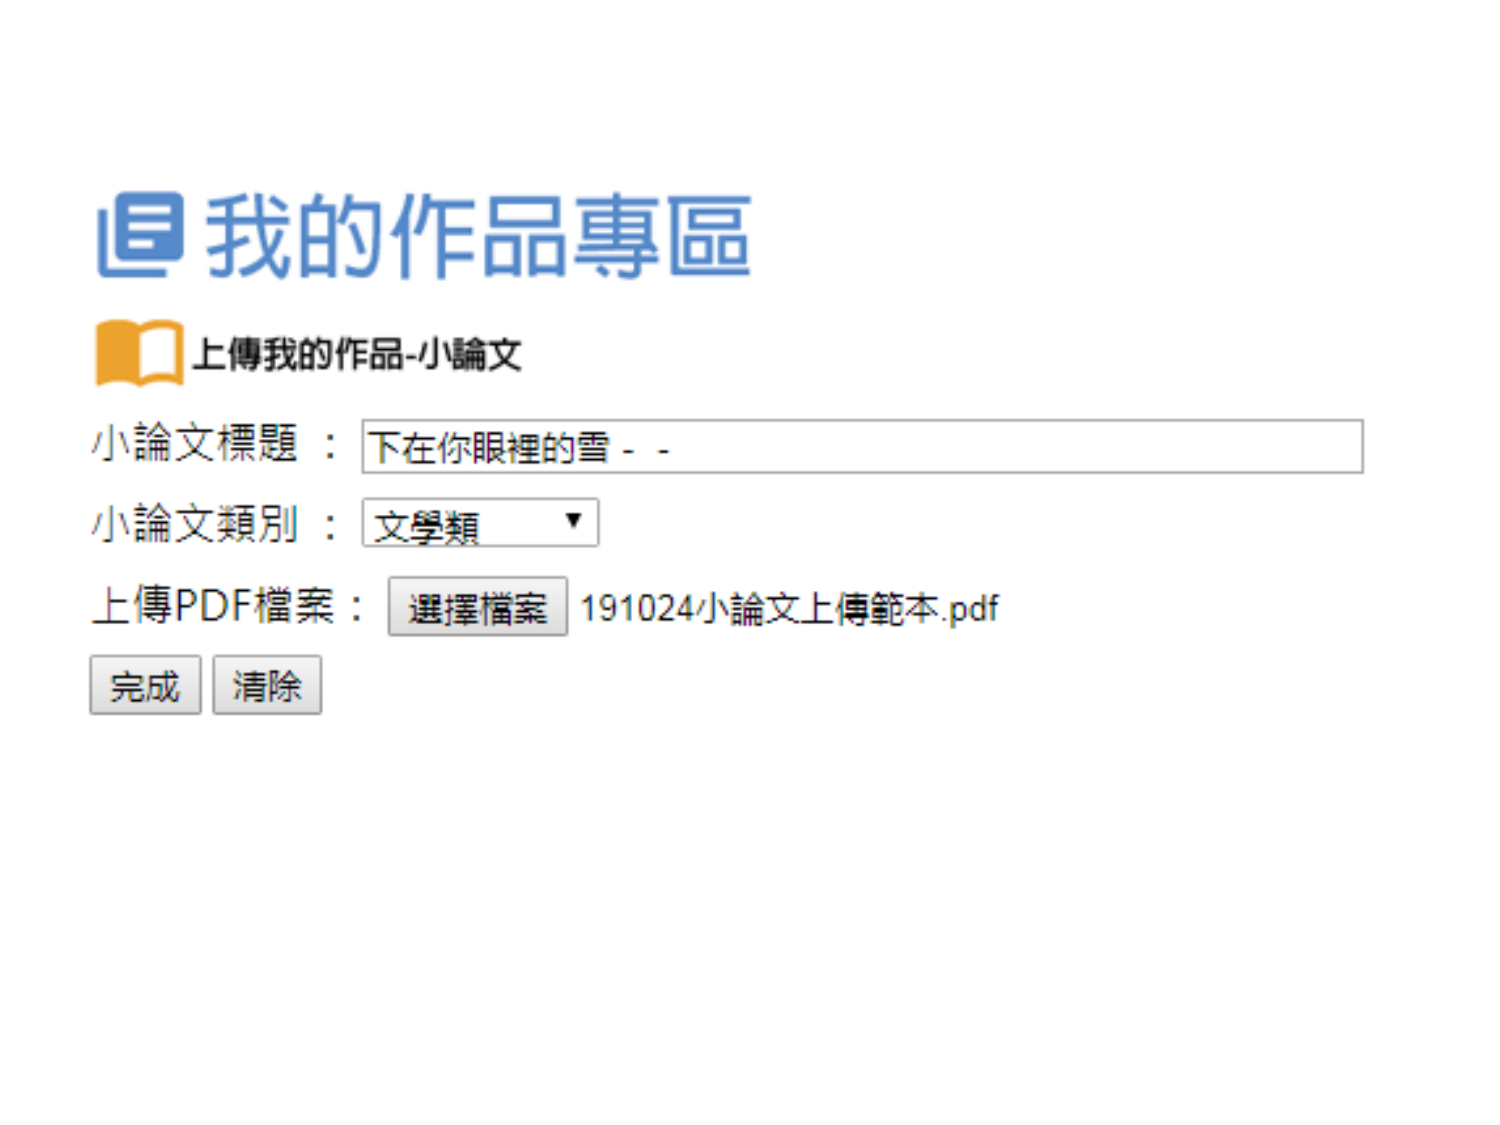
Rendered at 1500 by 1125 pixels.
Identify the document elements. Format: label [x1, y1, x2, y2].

picture [64, 184, 1412, 886]
